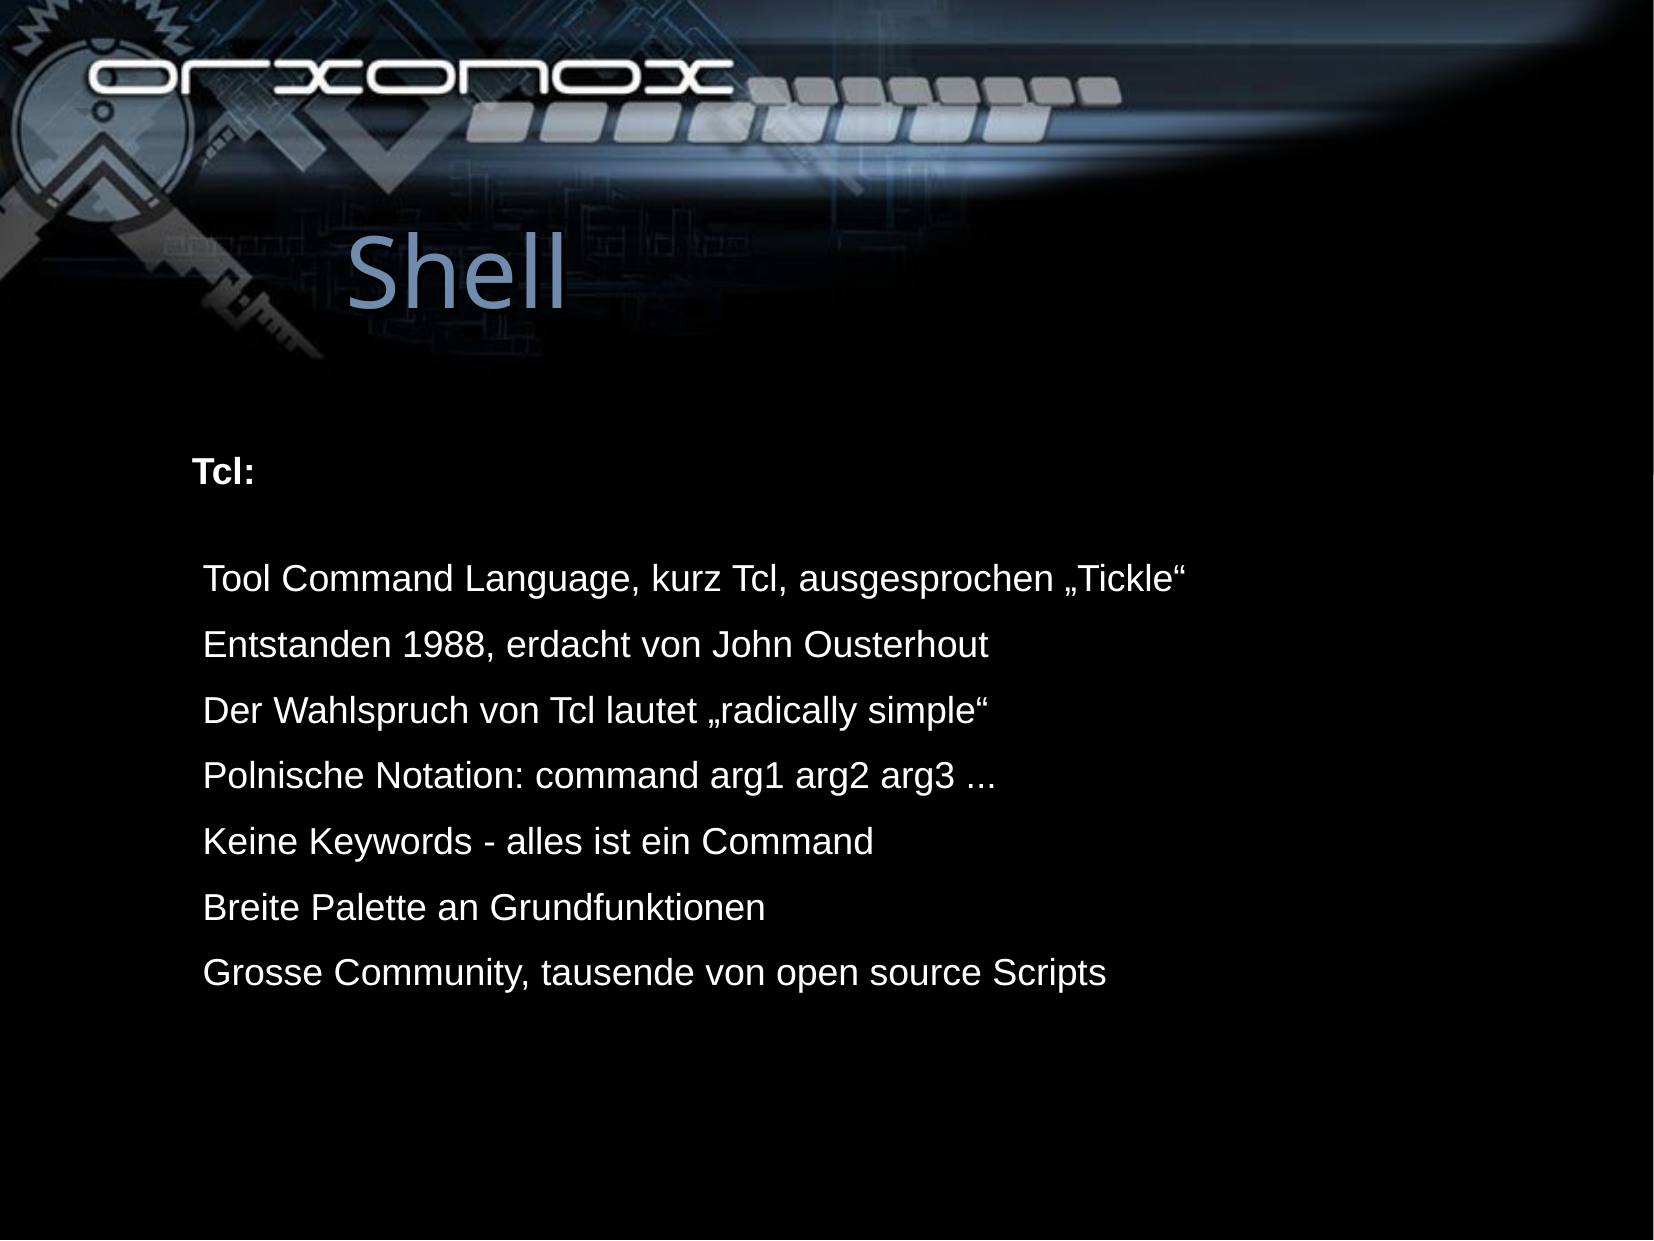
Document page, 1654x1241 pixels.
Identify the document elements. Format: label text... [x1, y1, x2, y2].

text_box Shell [330, 194, 1306, 344]
picture [0, 0, 1654, 475]
text_box Tcl: Tool Command Language, kurz Tcl, ausgesprochen „Tickle“ Entstanden 1988, erdacht von John Ousterhout Der Wahlspruch von Tcl lautet „radically simple“ Polnische Notation: command arg1 arg2 arg3 ... Keine Keywords - alles ist ein Command Breite Palette an Grundfunktionen Grosse Community, tausende von open source Scripts [177, 442, 1329, 1003]
